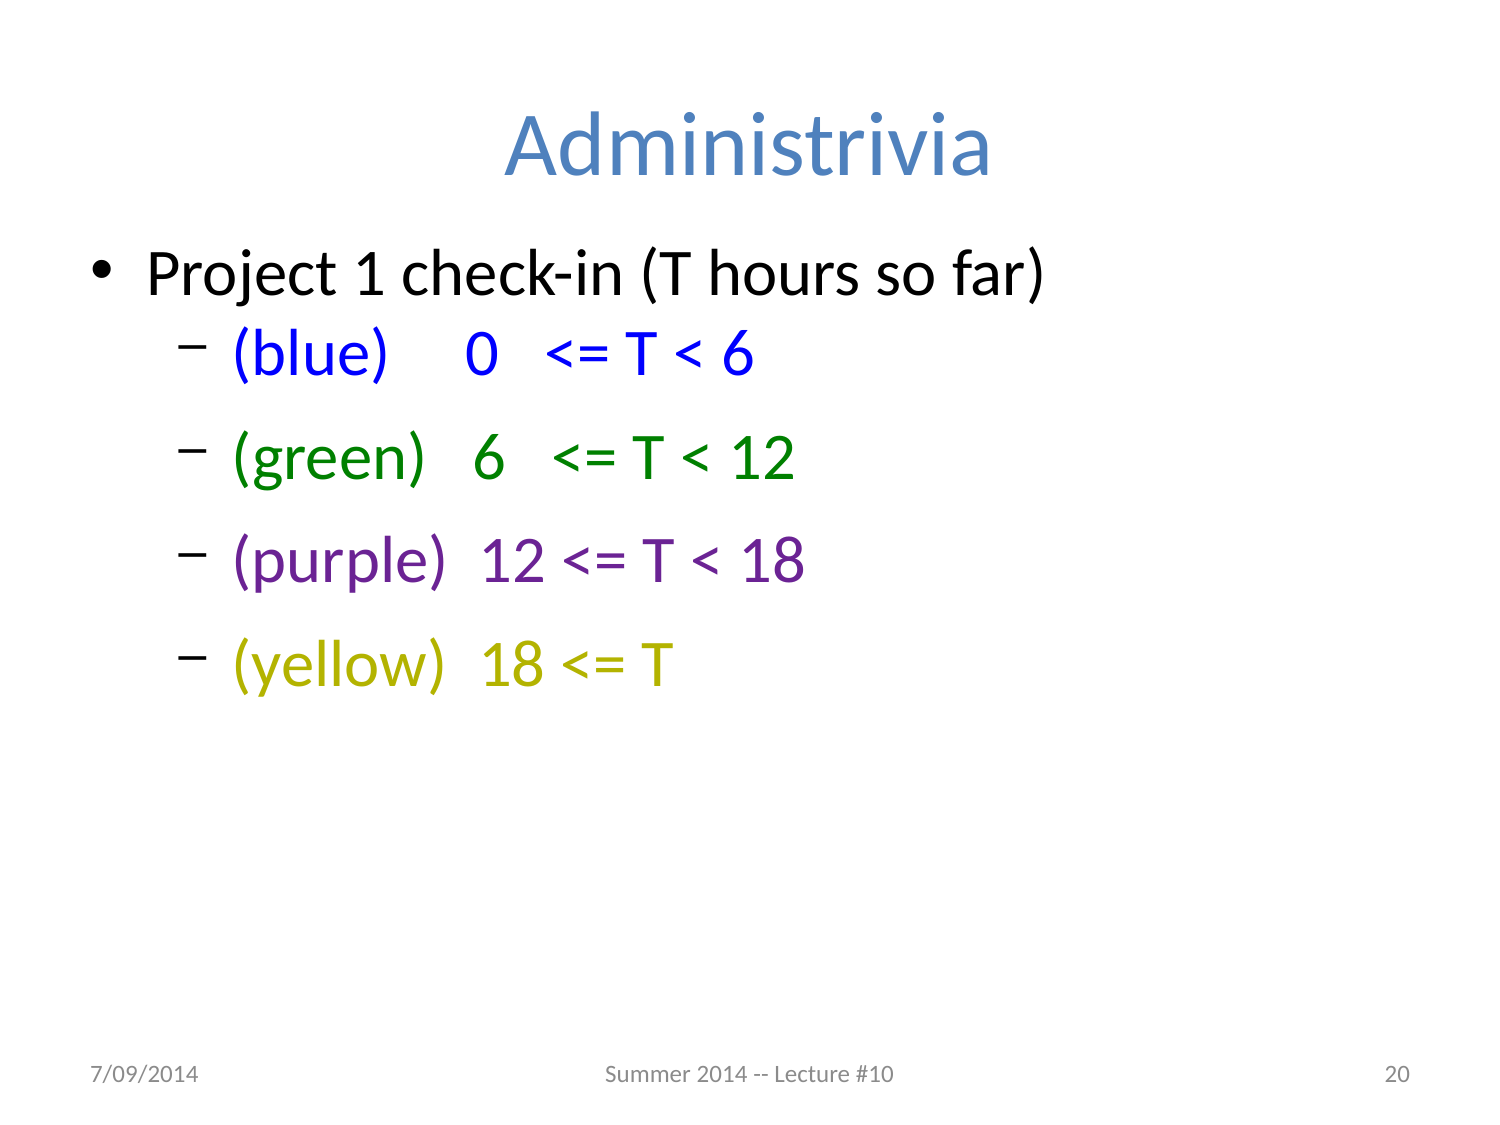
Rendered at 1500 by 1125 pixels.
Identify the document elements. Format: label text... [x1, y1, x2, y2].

list Project 1 check-in (T hours so far) (blue) 0 <= T < 6 (green) 6 <= T < 12 (purple) 12 <= T < 18 (yellow) 18 <= T [75, 221, 1425, 1032]
slide_number 7/09/2014 [75, 1042, 425, 1103]
footer Summer 2014 -- Lecture #10 [512, 1042, 988, 1103]
title Administrivia [75, 45, 1425, 221]
slide_number <number> [1074, 1042, 1425, 1103]
